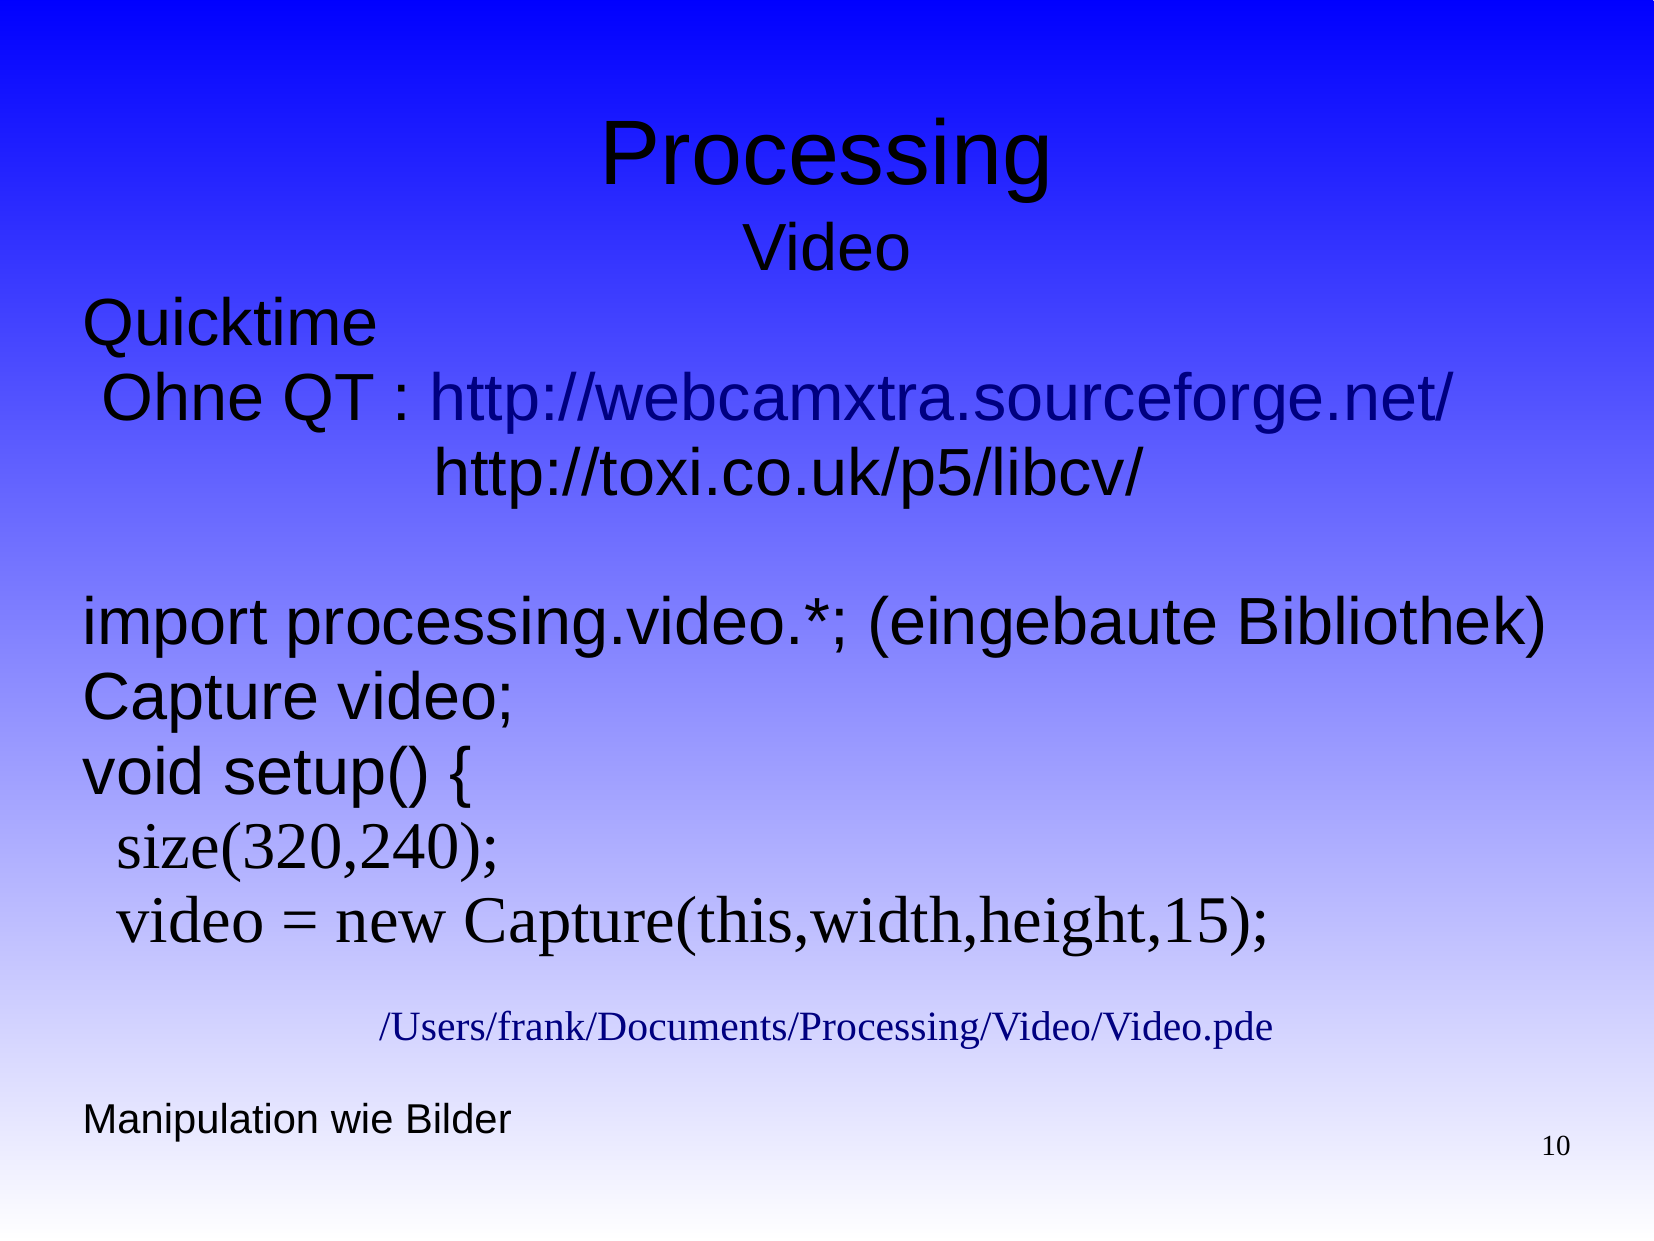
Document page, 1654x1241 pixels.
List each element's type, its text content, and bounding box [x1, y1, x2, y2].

subtitle Video Quicktime Ohne QT : http://webcamxtra.sourceforge.net/ http://toxi.co.uk/p5/libcv/ import processing.video.*; (eingebaute Bibliothek) Capture video; void setup() { size(320,240); video = new Capture(this,width,height,15); /Users/frank/Documents/Processing/Video/Video.pde Manipulation wie Bilder [82, 211, 1571, 1188]
title Processing [82, 49, 1571, 211]
